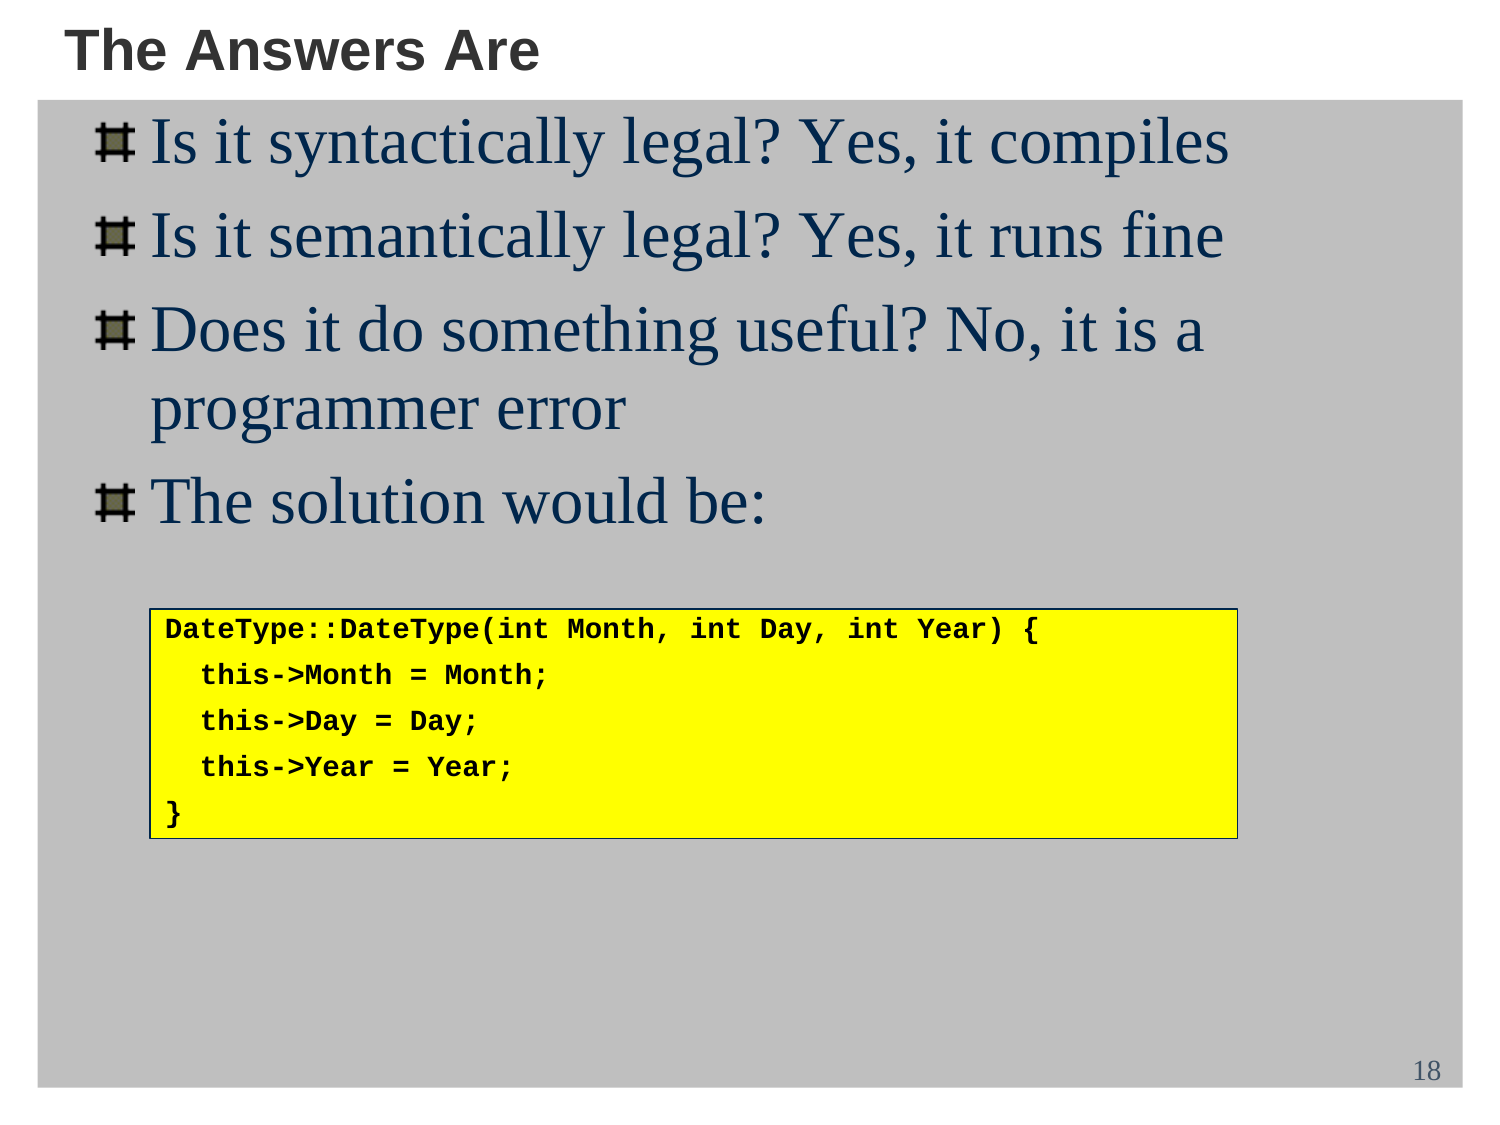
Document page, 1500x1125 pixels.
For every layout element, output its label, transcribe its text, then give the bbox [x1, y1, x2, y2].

text_box DateType::DateType(int Month, int Day, int Year) { this->Month = Month; this->Day = Day; this->Year = Year; } [150, 609, 1238, 854]
title The Answers Are [50, 0, 1450, 91]
list Is it syntactically legal? Yes, it compiles Is it semantically legal? Yes, it runs fine Does it do something useful? No, it is a programmer error The solution would be: [37, 99, 1463, 1088]
